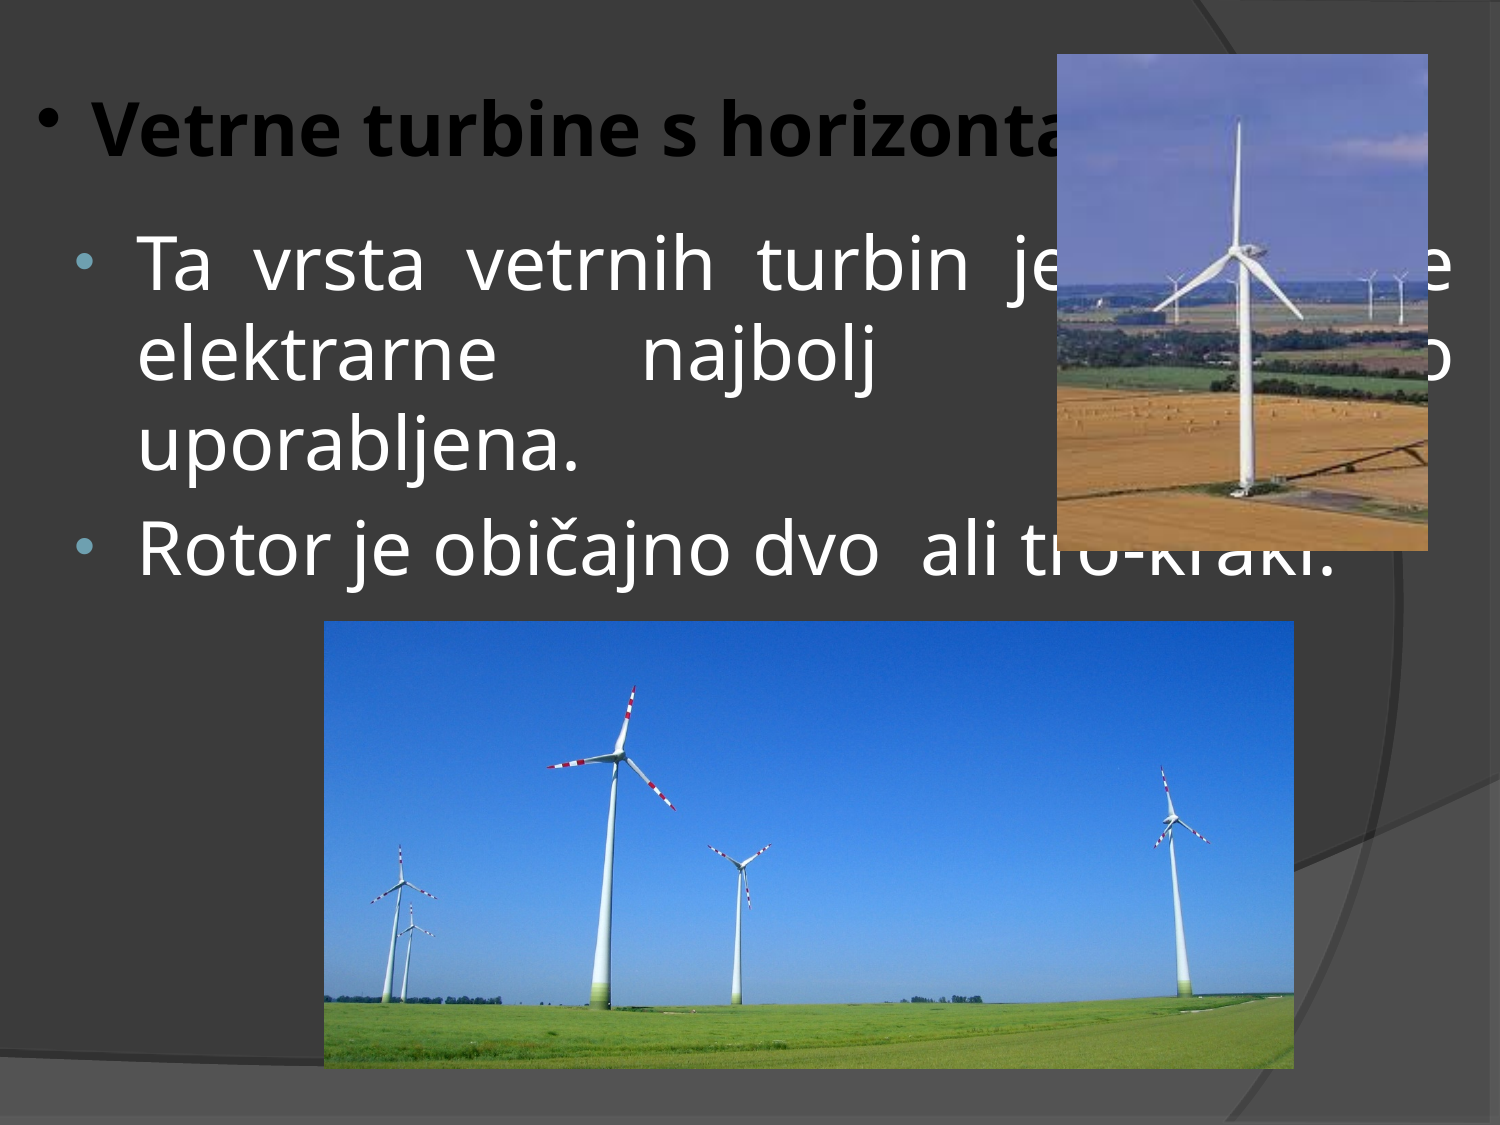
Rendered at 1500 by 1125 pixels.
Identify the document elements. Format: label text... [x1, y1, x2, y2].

list Ta vrsta vetrnih turbin je za vetrne elektrarne najbolj pogosto uporabljena. Rotor je običajno dvo ali tro-kraki. [53, 208, 1471, 917]
picture [1057, 54, 1428, 551]
picture [324, 621, 1294, 1069]
title Vetrne turbine s horizontalno osjo: [29, 45, 1412, 208]
